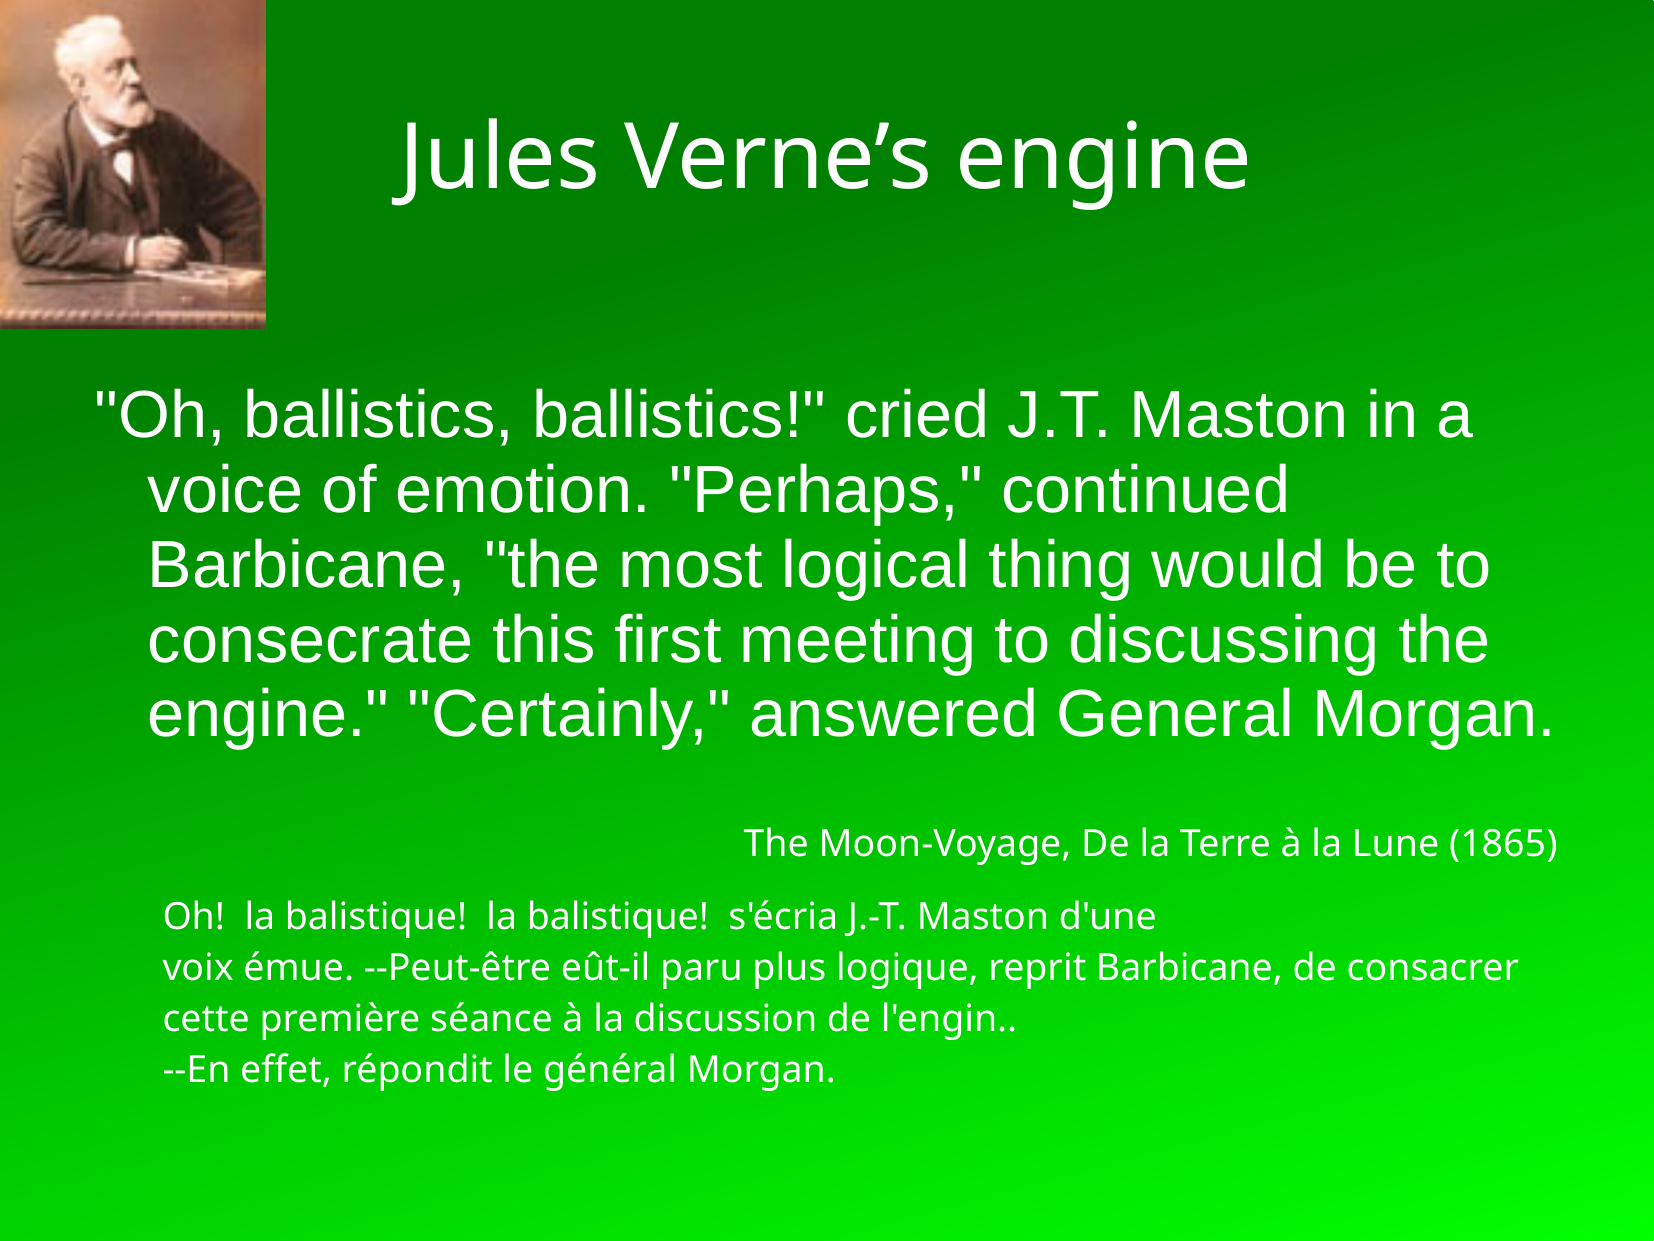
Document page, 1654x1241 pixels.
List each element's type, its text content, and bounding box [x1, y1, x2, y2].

text_box Oh! la balistique! la balistique! s'écria J.-T. Maston d'une voix émue. --Peut-être eût-il paru plus logique, reprit Barbicane, de consacrer cette première séance à la discussion de l'engin.. --En effet, répondit le général Morgan. [147, 882, 1457, 1149]
title Jules Verne’s engine [266, 56, 1571, 250]
text_box The Moon-Voyage, De la Terre à la Lune (1865) [728, 809, 1558, 875]
list "Oh, ballistics, ballistics!" cried J.T. Maston in a voice of emotion. "Perhaps," continued Barbicane, "the most logical thing would be to consecrate this first meeting to discussing the engine." "Certainly," answered General Morgan. [76, 377, 1565, 1182]
picture [0, 0, 266, 329]
